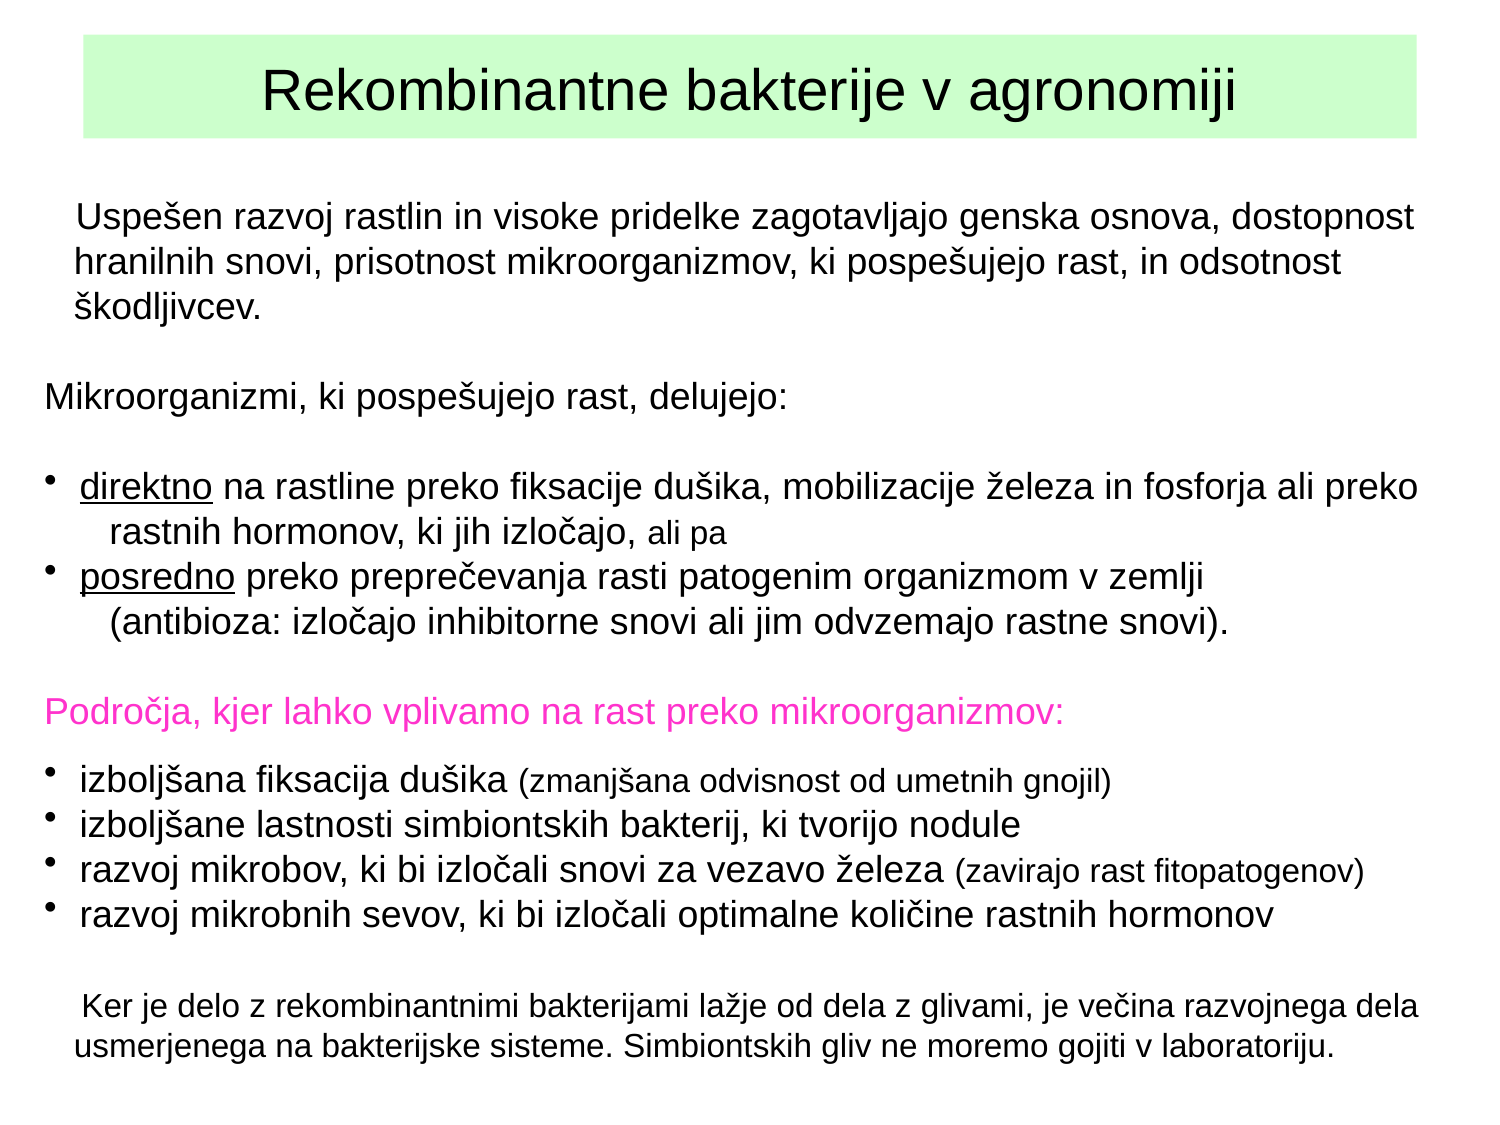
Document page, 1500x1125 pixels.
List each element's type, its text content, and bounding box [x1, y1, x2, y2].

text_box Rekombinantne bakterije v agronomiji [83, 34, 1417, 139]
text_box Uspešen razvoj rastlin in visoke pridelke zagotavljajo genska osnova, dostopnost hranilnih snovi, prisotnost mikroorganizmov, ki pospešujejo rast, in odsotnost škodljivcev. Mikroorganizmi, ki pospešujejo rast, delujejo: direktno na rastline preko fiksacije dušika, mobilizacije železa in fosforja ali preko rastnih hormonov, ki jih izločajo, ali pa posredno preko preprečevanja rasti patogenim organizmom v zemlji (antibioza: izločajo inhibitorne snovi ali jim odvzemajo rastne snovi). Področja, kjer lahko vplivamo na rast preko mikroorganizmov: izboljšana fiksacija dušika (zmanjšana odvisnost od umetnih gnojil) izboljšane lastnosti simbiontskih bakterij, ki tvorijo nodule razvoj mikrobov, ki bi izločali snovi za vezavo železa (zavirajo rast fitopatogenov) razvoj mikrobnih sevov, ki bi izločali optimalne količine rastnih hormonov Ker je delo z rekombinantnimi bakterijami lažje od dela z glivami, je večina razvojnega dela usmerjenega na bakterijske sisteme. Simbiontskih gliv ne moremo gojiti v laboratoriju. [29, 184, 1471, 1095]
